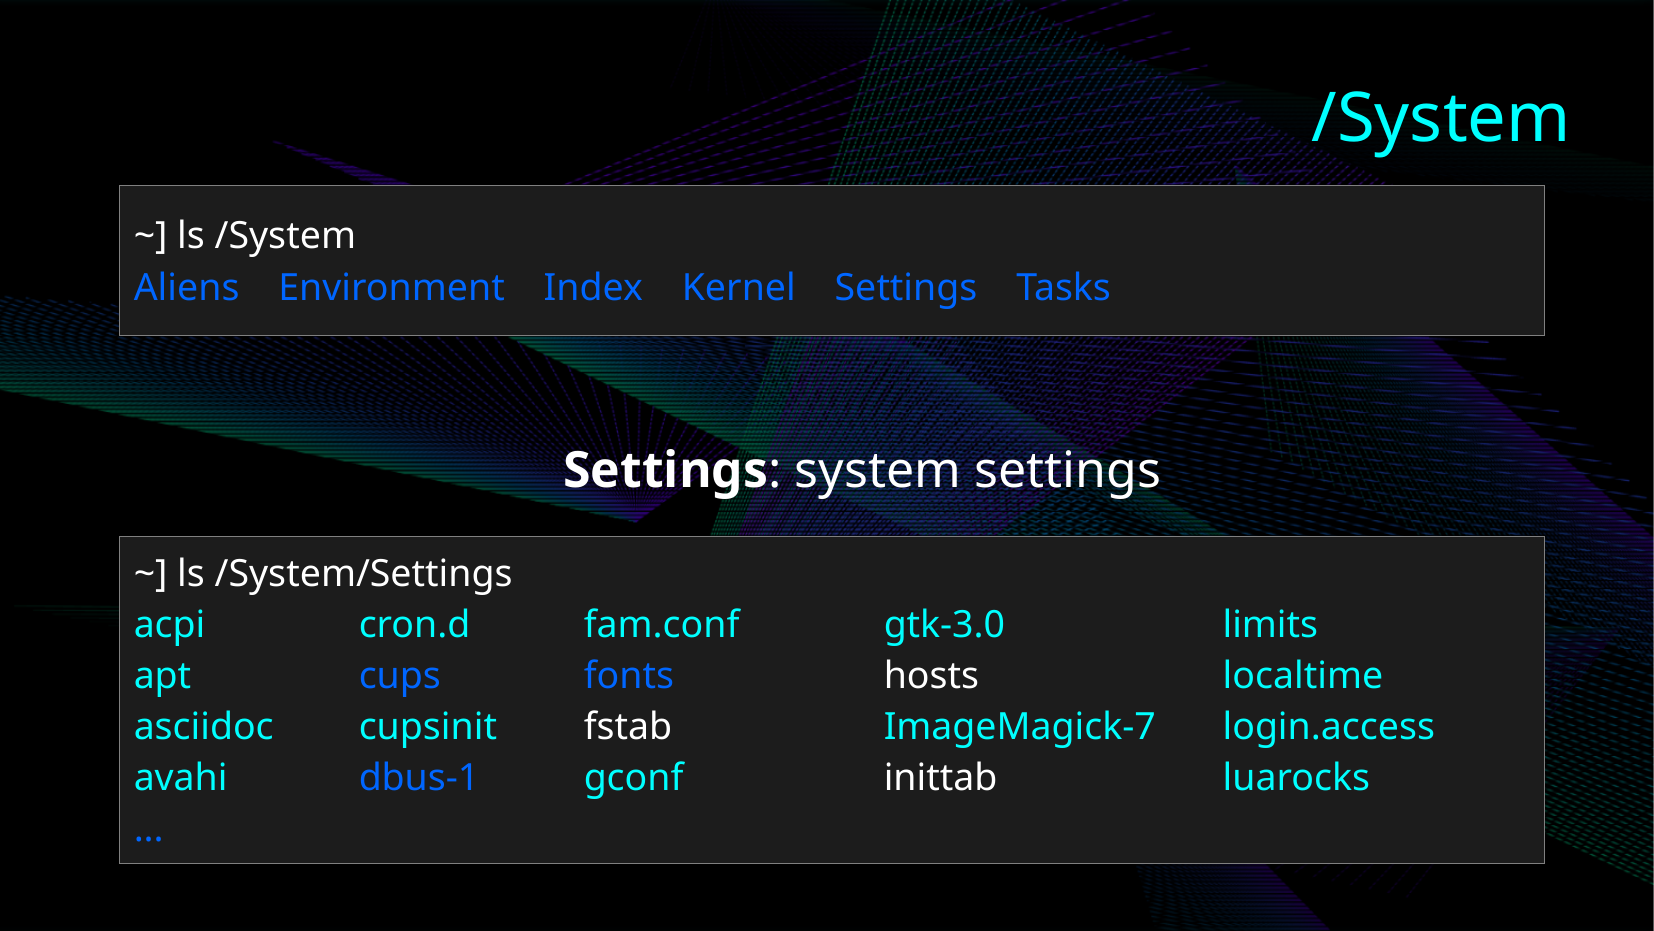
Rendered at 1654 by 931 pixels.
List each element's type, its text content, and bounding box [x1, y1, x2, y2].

picture [0, 0, 1654, 931]
text_box ~] ls /System/Settings acpi cron.d fam.conf gtk-3.0 limits apt cups fonts hosts localtime asciidoc cupsinit fstab ImageMagick-7 login.access avahi dbus-1 gconf inittab luarocks ... [119, 651, 1545, 864]
title /System [82, 37, 1571, 193]
text_box ~] ls /System Aliens Environment Index Kernel Settings Tasks [119, 185, 1545, 253]
list Settings: system settings [82, 253, 1571, 651]
